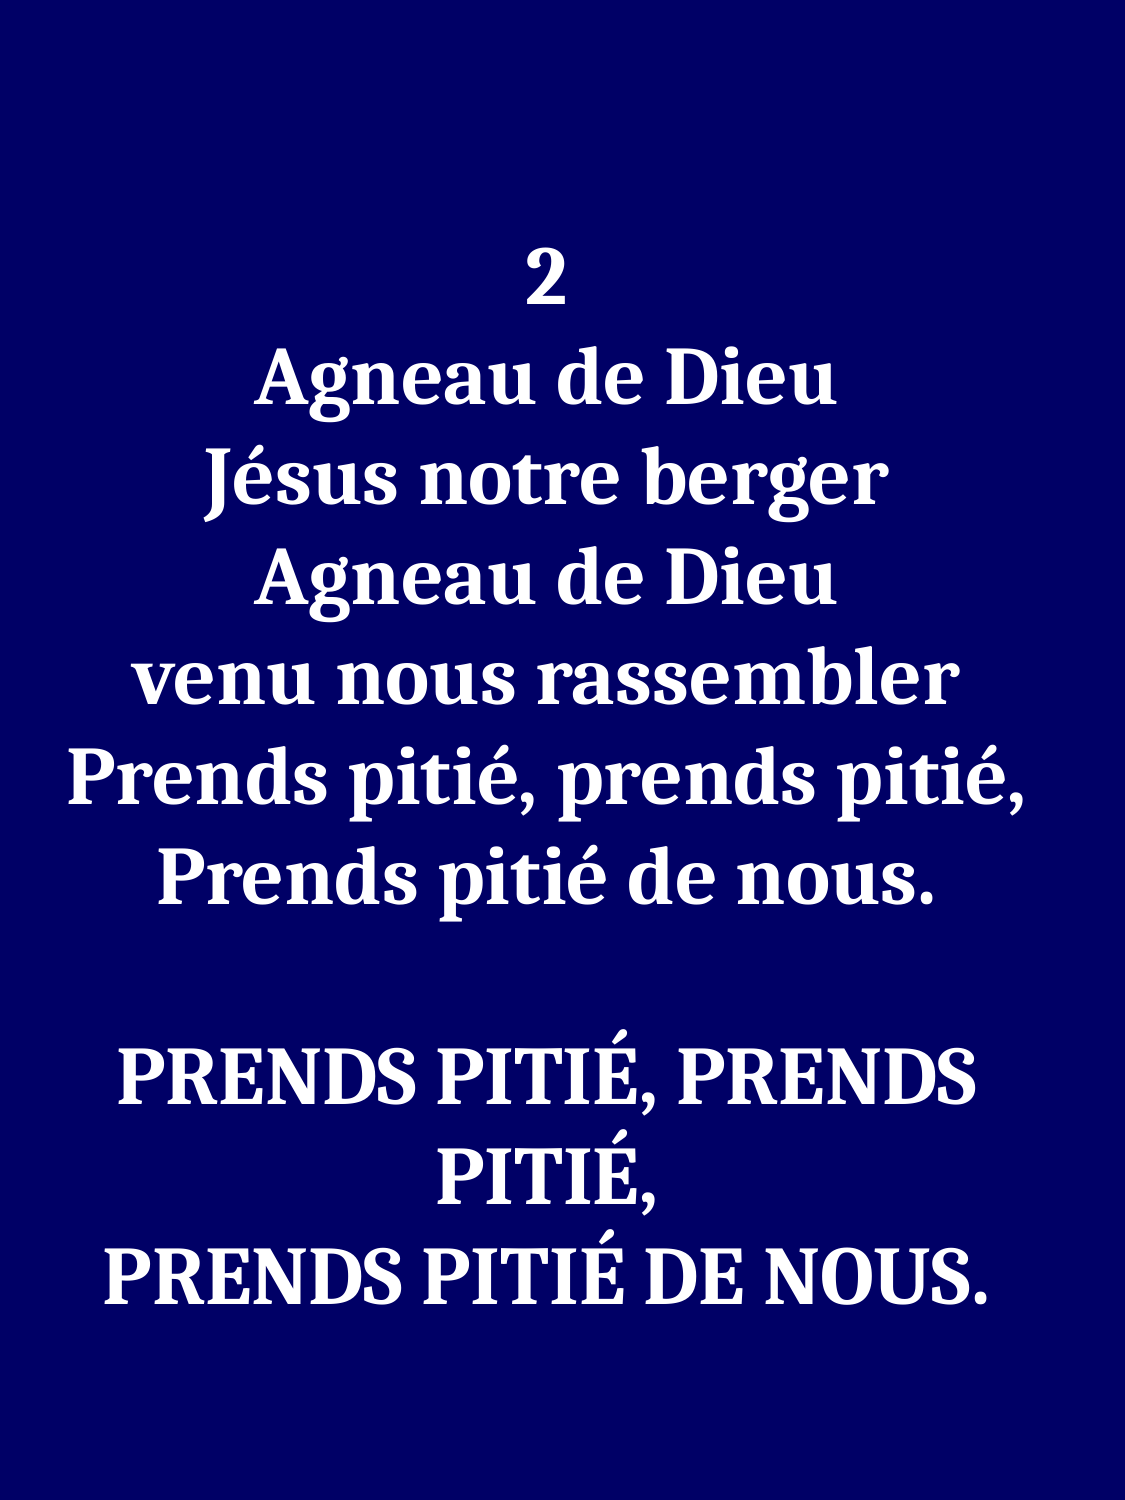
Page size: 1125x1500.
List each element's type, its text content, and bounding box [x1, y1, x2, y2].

text_box 2 Agneau de Dieu Jésus notre berger Agneau de Dieu venu nous rassembler Prends pitié, prends pitié, Prends pitié de nous. PRENDS PITIÉ, PRENDS PITIÉ, PRENDS PITIÉ DE NOUS. [0, 78, 1106, 1374]
